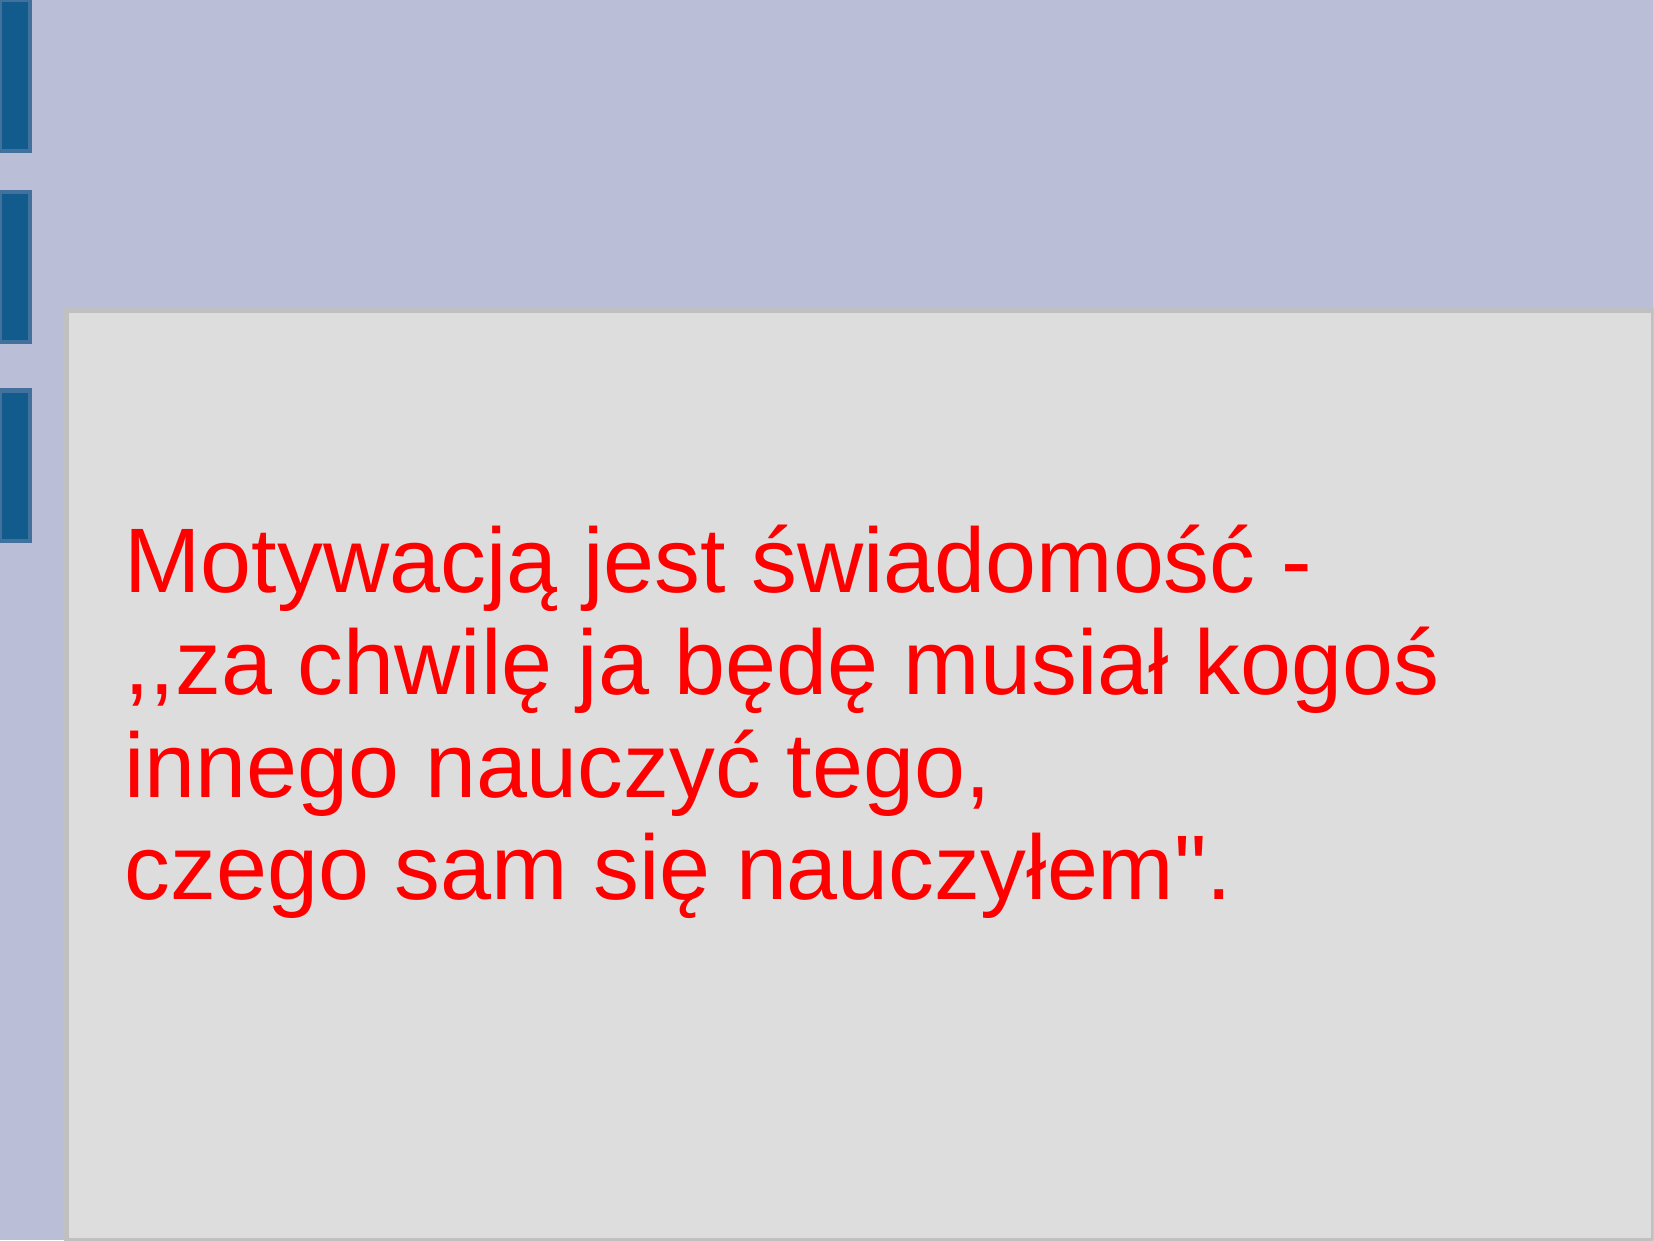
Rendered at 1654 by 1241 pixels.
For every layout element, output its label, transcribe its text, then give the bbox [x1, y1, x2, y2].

text_box Motywacją jest świadomość - ,,za chwilę ja będę musiał kogoś innego nauczyć tego, czego sam się nauczyłem". [109, 501, 1625, 927]
